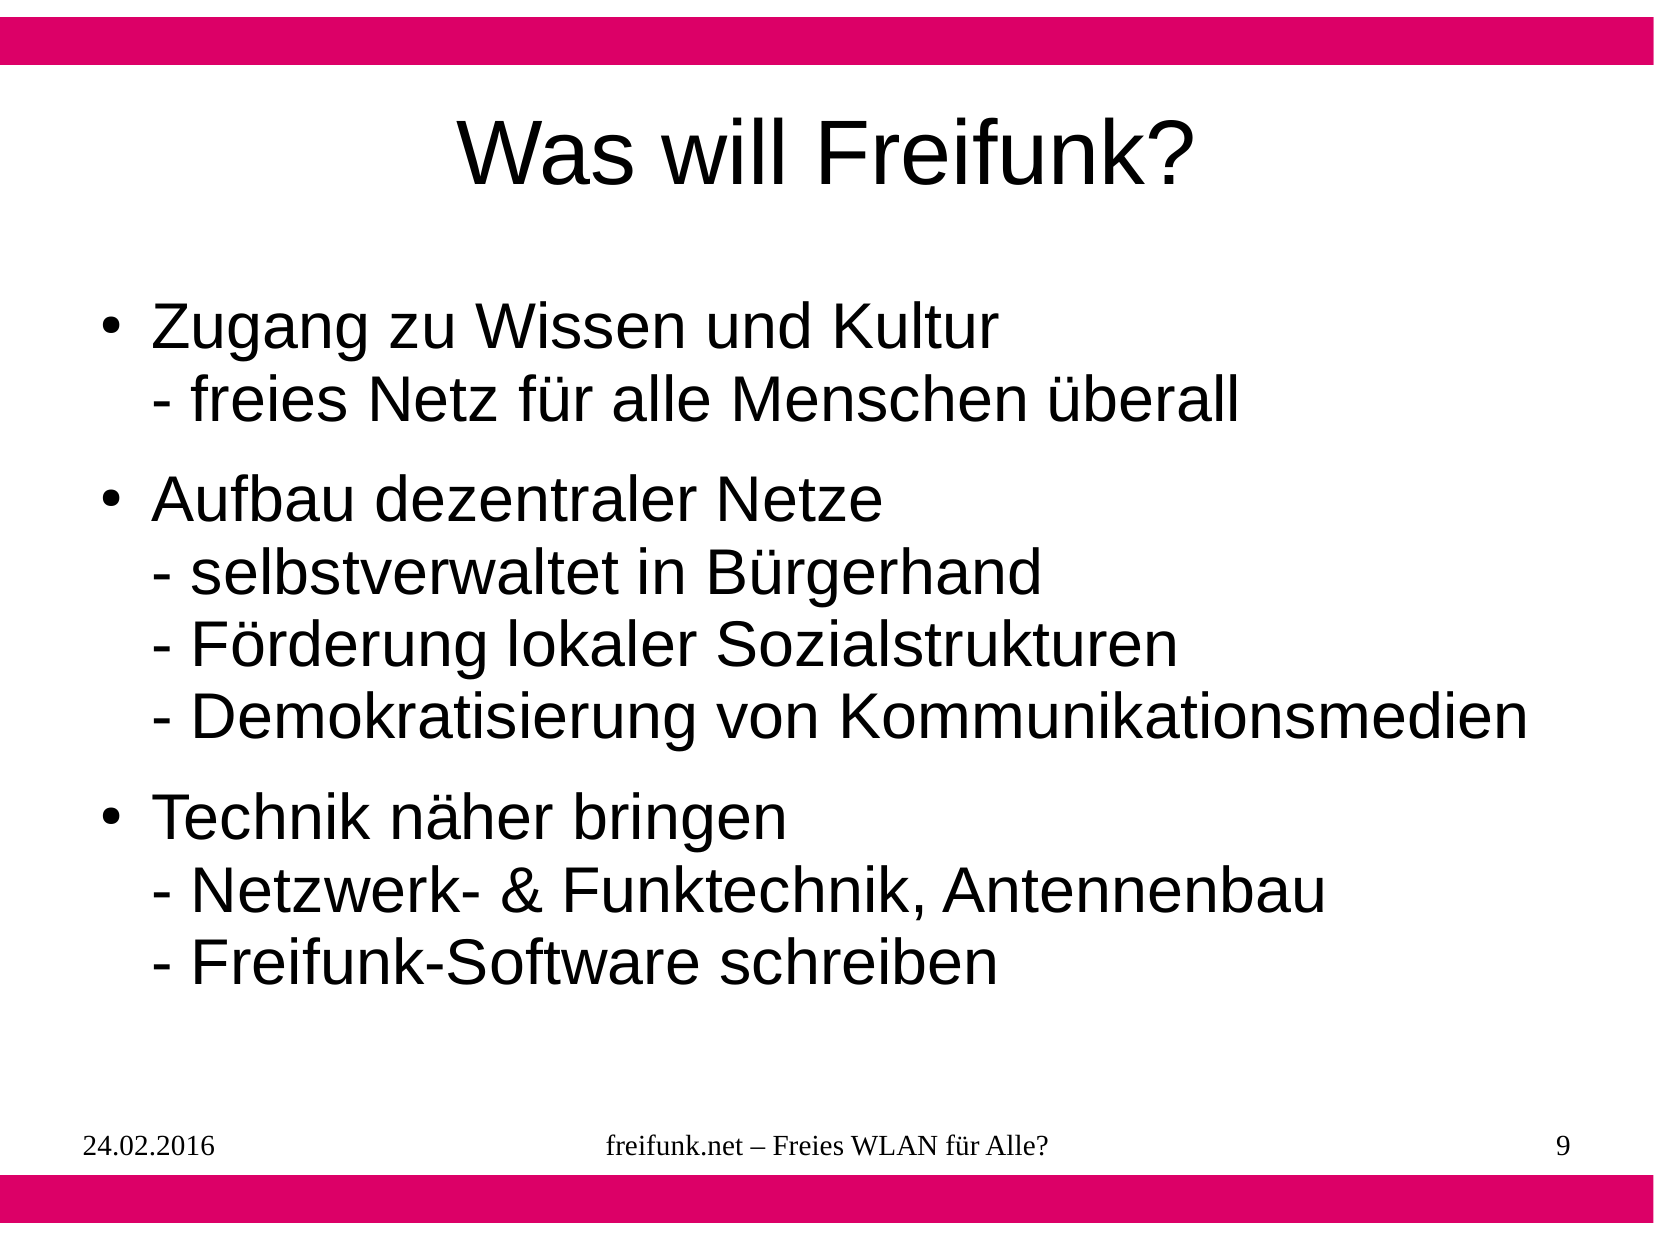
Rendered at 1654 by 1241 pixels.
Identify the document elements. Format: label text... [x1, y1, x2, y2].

picture [0, 17, 1654, 65]
title Was will Freifunk? [82, 65, 1571, 257]
picture [0, 1175, 1654, 1223]
list Zugang zu Wissen und Kultur - freies Netz für alle Menschen überall Aufbau dezentraler Netze - selbstverwaltet in Bürgerhand - Förderung lokaler Sozialstrukturen - Demokratisierung von Kommunikationsmedien Technik näher bringen - Netzwerk- & Funktechnik, Antennenbau - Freifunk-Software schreiben [82, 290, 1571, 1010]
